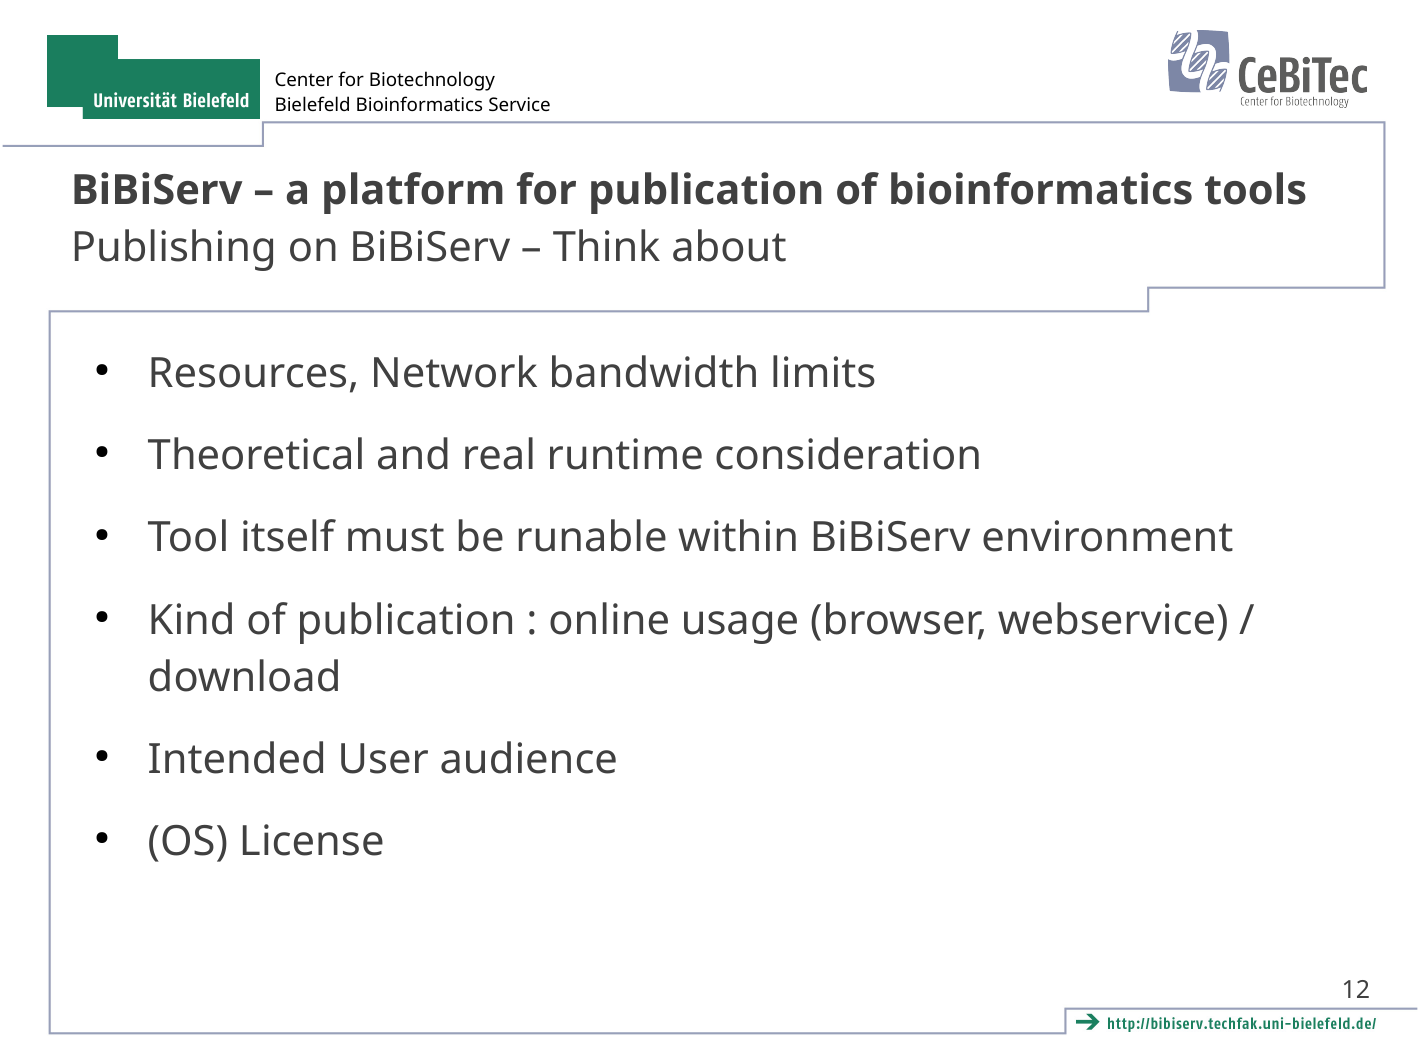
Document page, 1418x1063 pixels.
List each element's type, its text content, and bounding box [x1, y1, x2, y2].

title BiBiServ – a platform for publication of bioinformatics tools Publishing on BiBiServ – Think about [70, 166, 1359, 268]
picture [2, 3, 1418, 1063]
list Resources, Network bandwidth limits Theoretical and real runtime consideration Tool itself must be runable within BiBiServ environment Kind of publication : online usage (browser, webservice) / download Intended User audience (OS) License [76, 342, 1375, 942]
